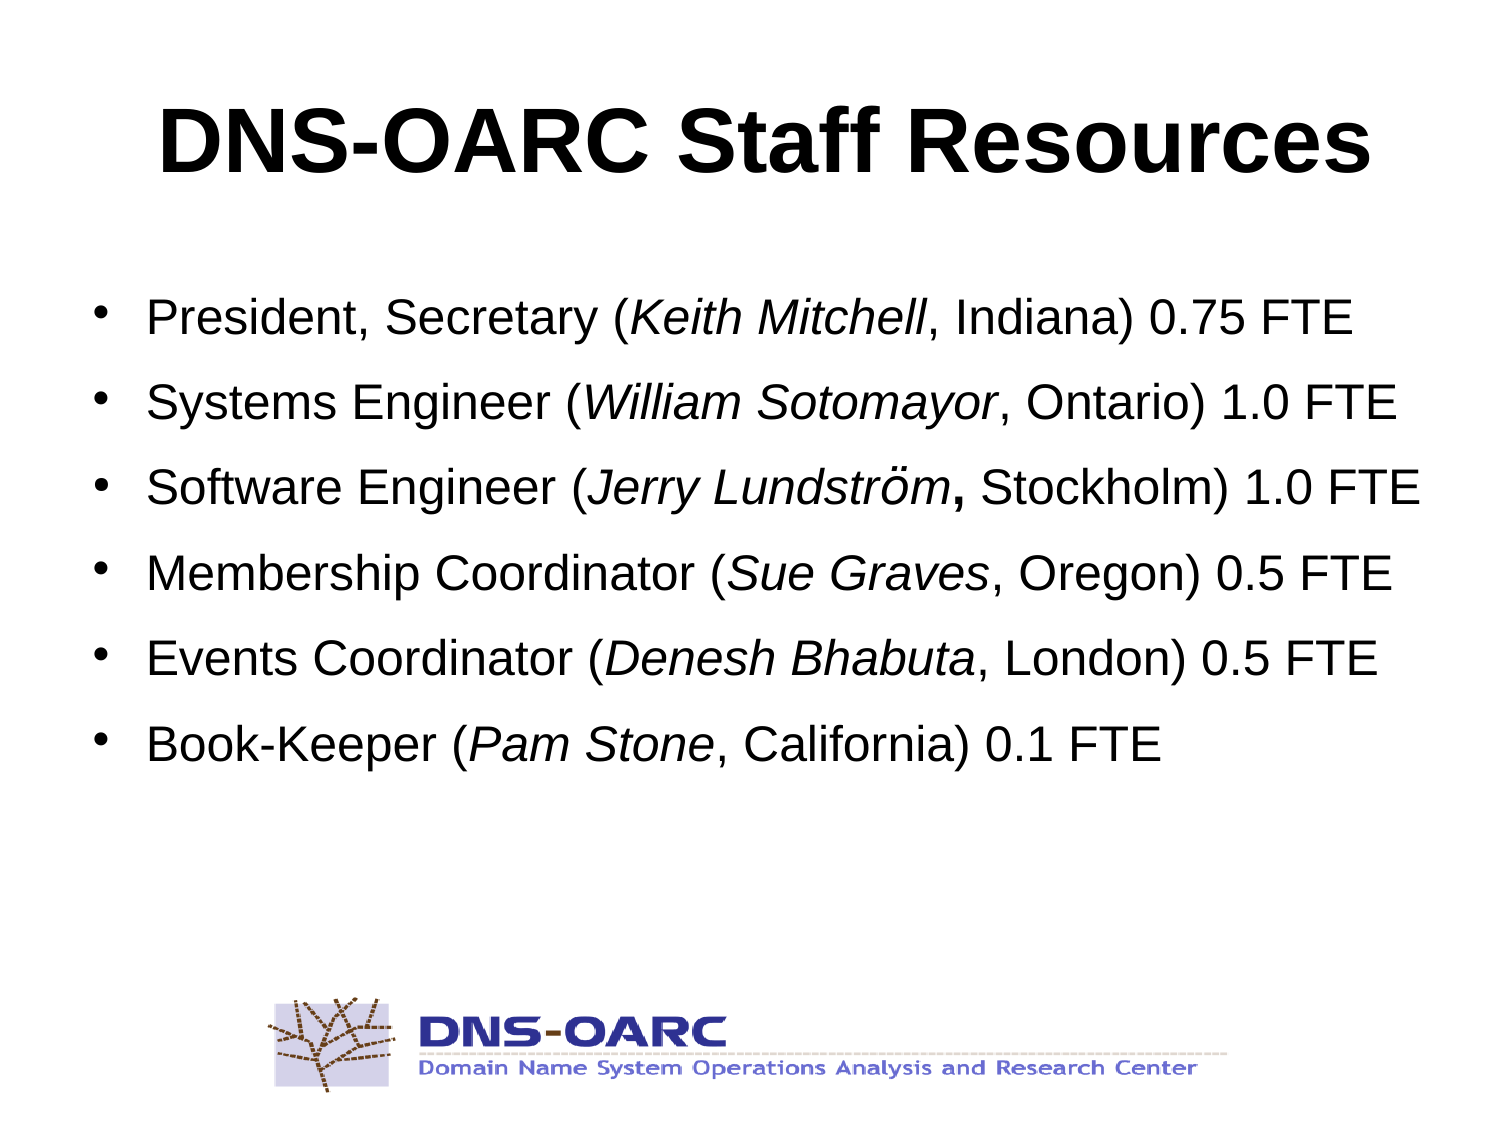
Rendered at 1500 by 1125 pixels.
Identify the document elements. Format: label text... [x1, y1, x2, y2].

title DNS-OARC Staff Resources [75, 44, 1426, 233]
picture [214, 991, 1259, 1099]
list President, Secretary (Keith Mitchell, Indiana) 0.75 FTE Systems Engineer (William Sotomayor, Ontario) 1.0 FTE Software Engineer (Jerry Lundström, Stockholm) 1.0 FTE Membership Coordinator (Sue Graves, Oregon) 0.5 FTE Events Coordinator (Denesh Bhabuta, London) 0.5 FTE Book-Keeper (Pam Stone, California) 0.1 FTE [75, 285, 1426, 962]
